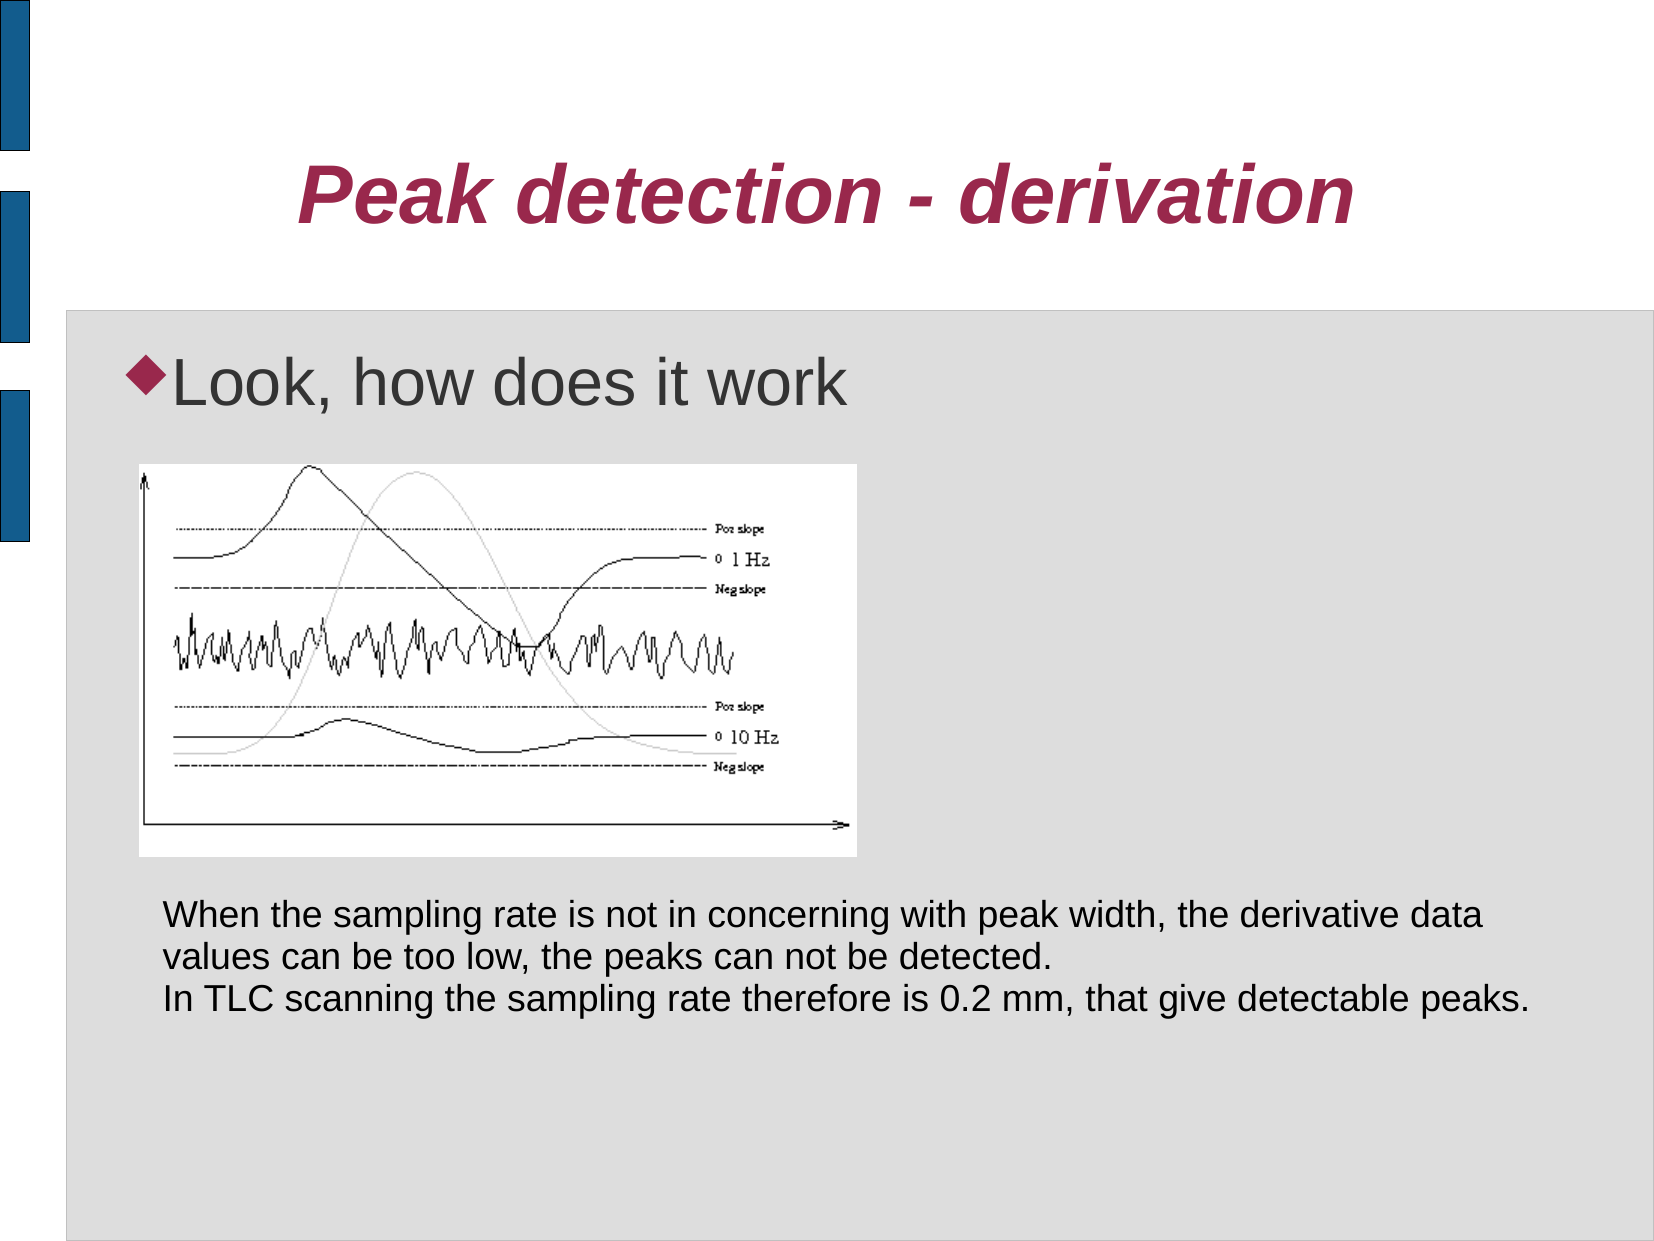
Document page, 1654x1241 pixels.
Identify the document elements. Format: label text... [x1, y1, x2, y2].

list Look, how does it work [121, 344, 1534, 1149]
text_box When the sampling rate is not in concerning with peak width, the derivative data values can be too low, the peaks can not be detected. In TLC scanning the sampling rate therefore is 0.2 mm, that give detectable peaks. [147, 885, 1565, 1027]
title Peak detection - derivation [121, 98, 1534, 291]
picture [139, 464, 857, 857]
